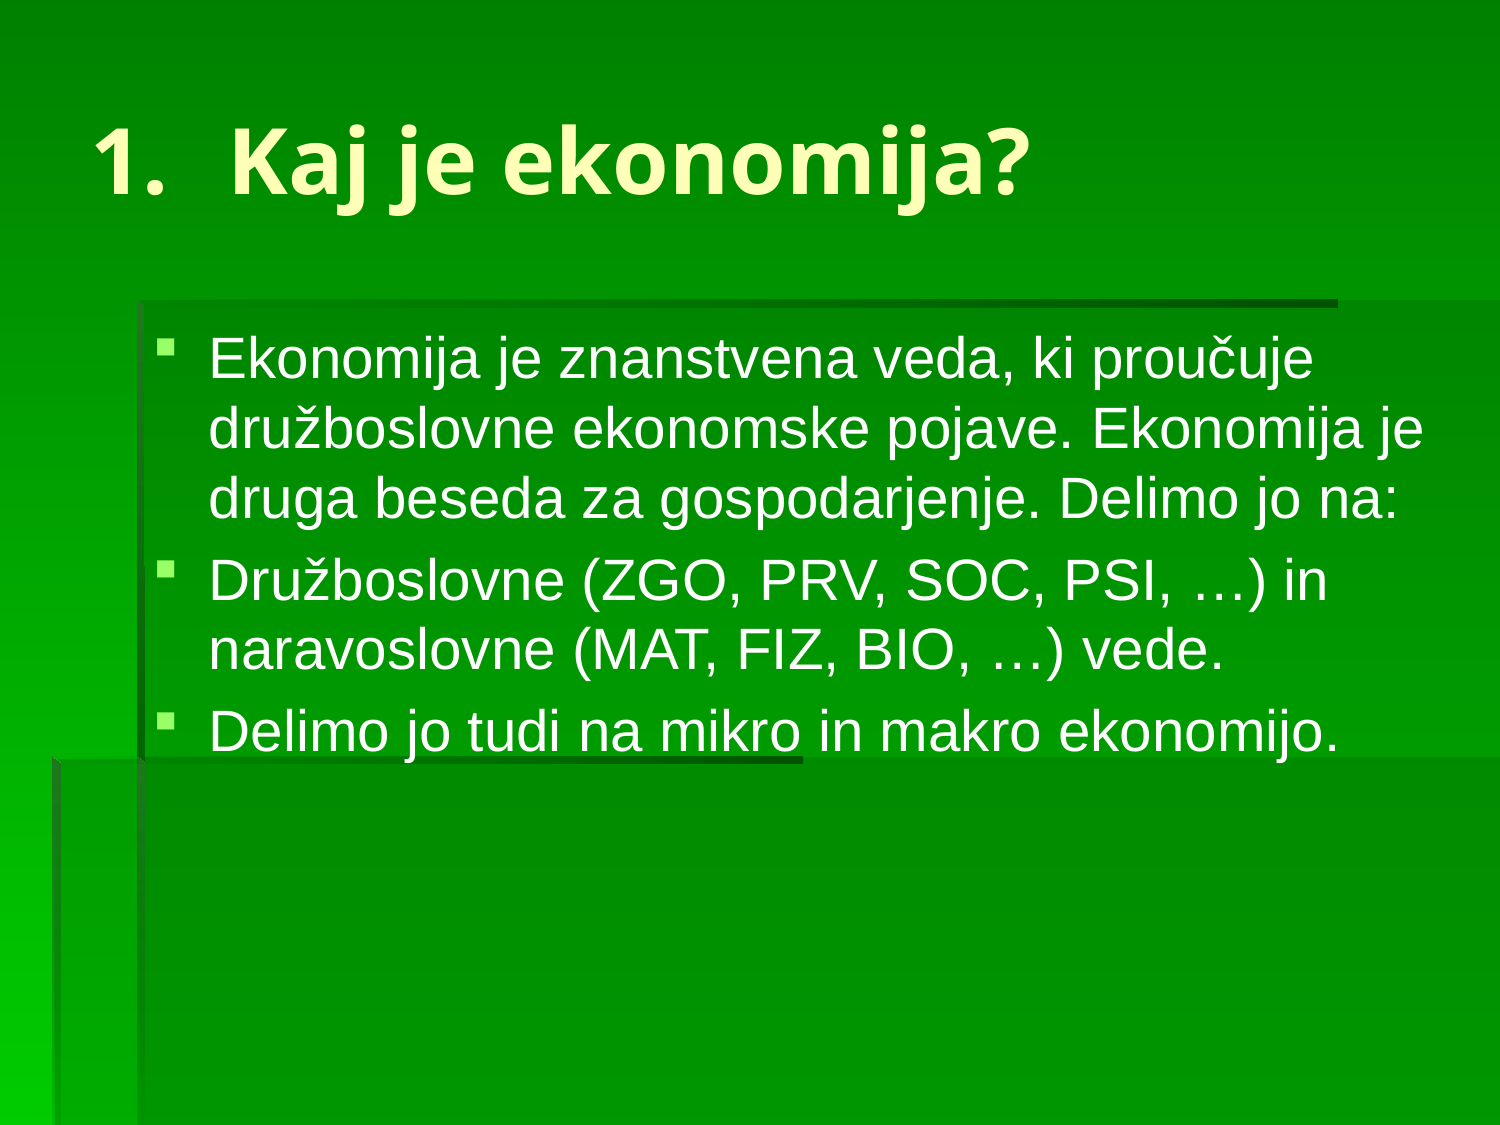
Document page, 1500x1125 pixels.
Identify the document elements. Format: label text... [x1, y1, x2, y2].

list Ekonomija je znanstvena veda, ki proučuje družboslovne ekonomske pojave. Ekonomija je druga beseda za gospodarjenje. Delimo jo na: Družboslovne (ZGO, PRV, SOC, PSI, …) in naravoslovne (MAT, FIZ, BIO, …) vede. Delimo jo tudi na mikro in makro ekonomijo. [137, 312, 1451, 1000]
title Kaj je ekonomija? [75, 40, 1451, 275]
